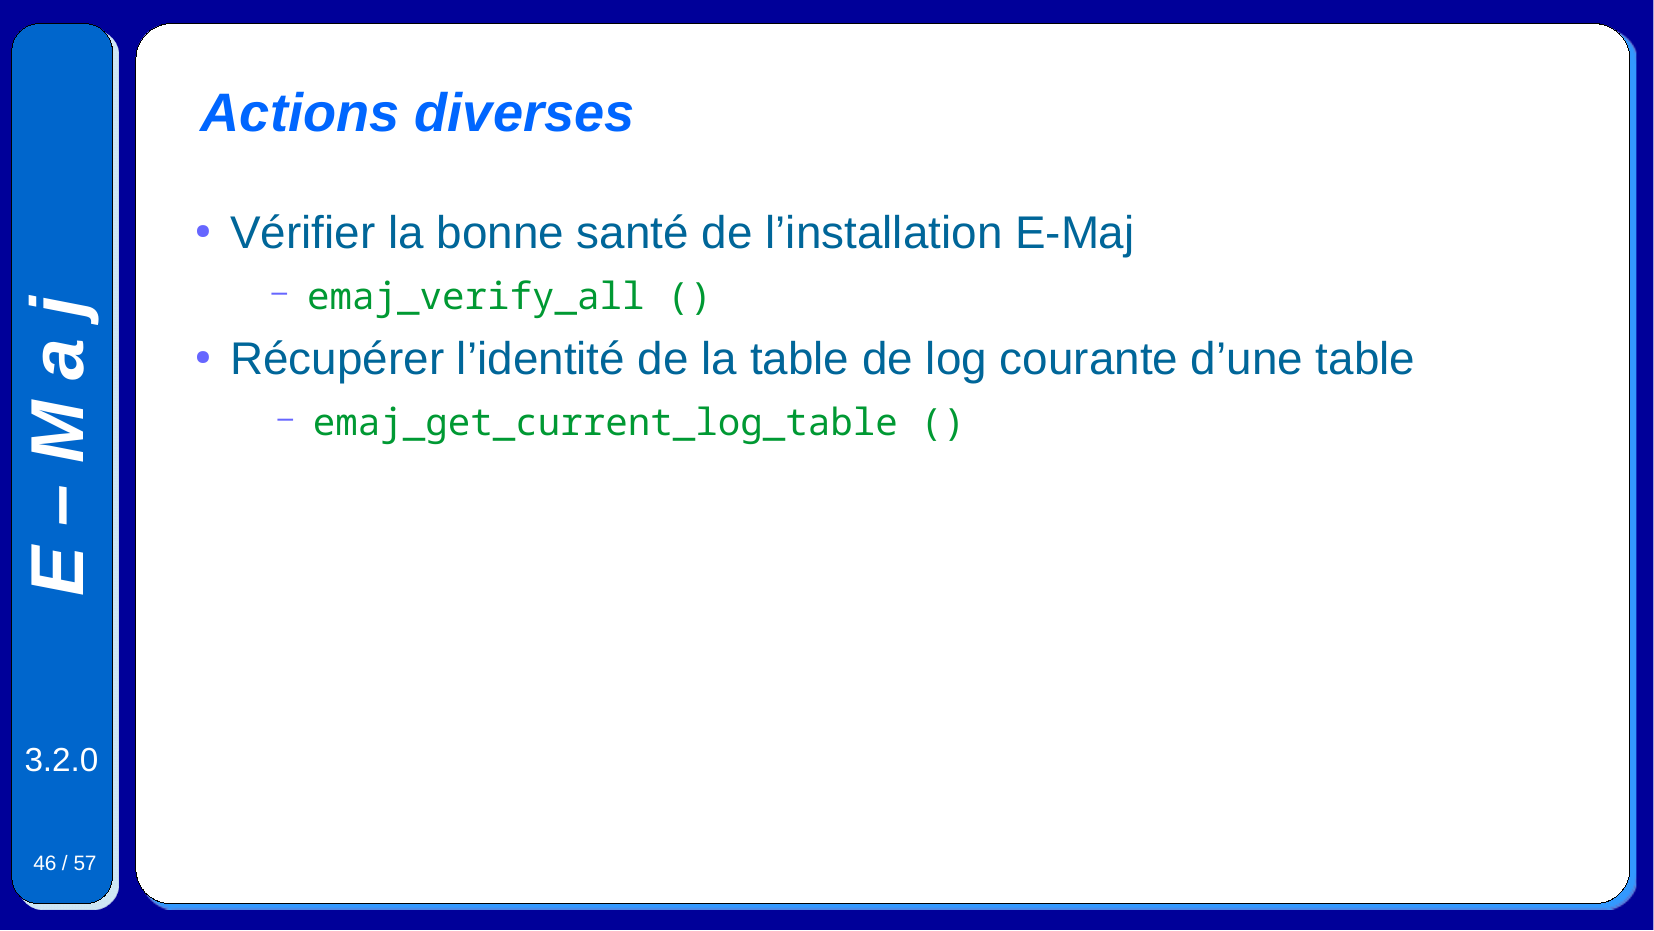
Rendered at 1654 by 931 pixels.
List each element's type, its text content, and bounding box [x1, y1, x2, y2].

title Actions diverses [200, 34, 1575, 191]
list Vérifier la bonne santé de l’installation E-Maj emaj_verify_all () Récupérer l’identité de la table de log courante d’une table emaj_get_current_log_table () [177, 206, 1587, 827]
